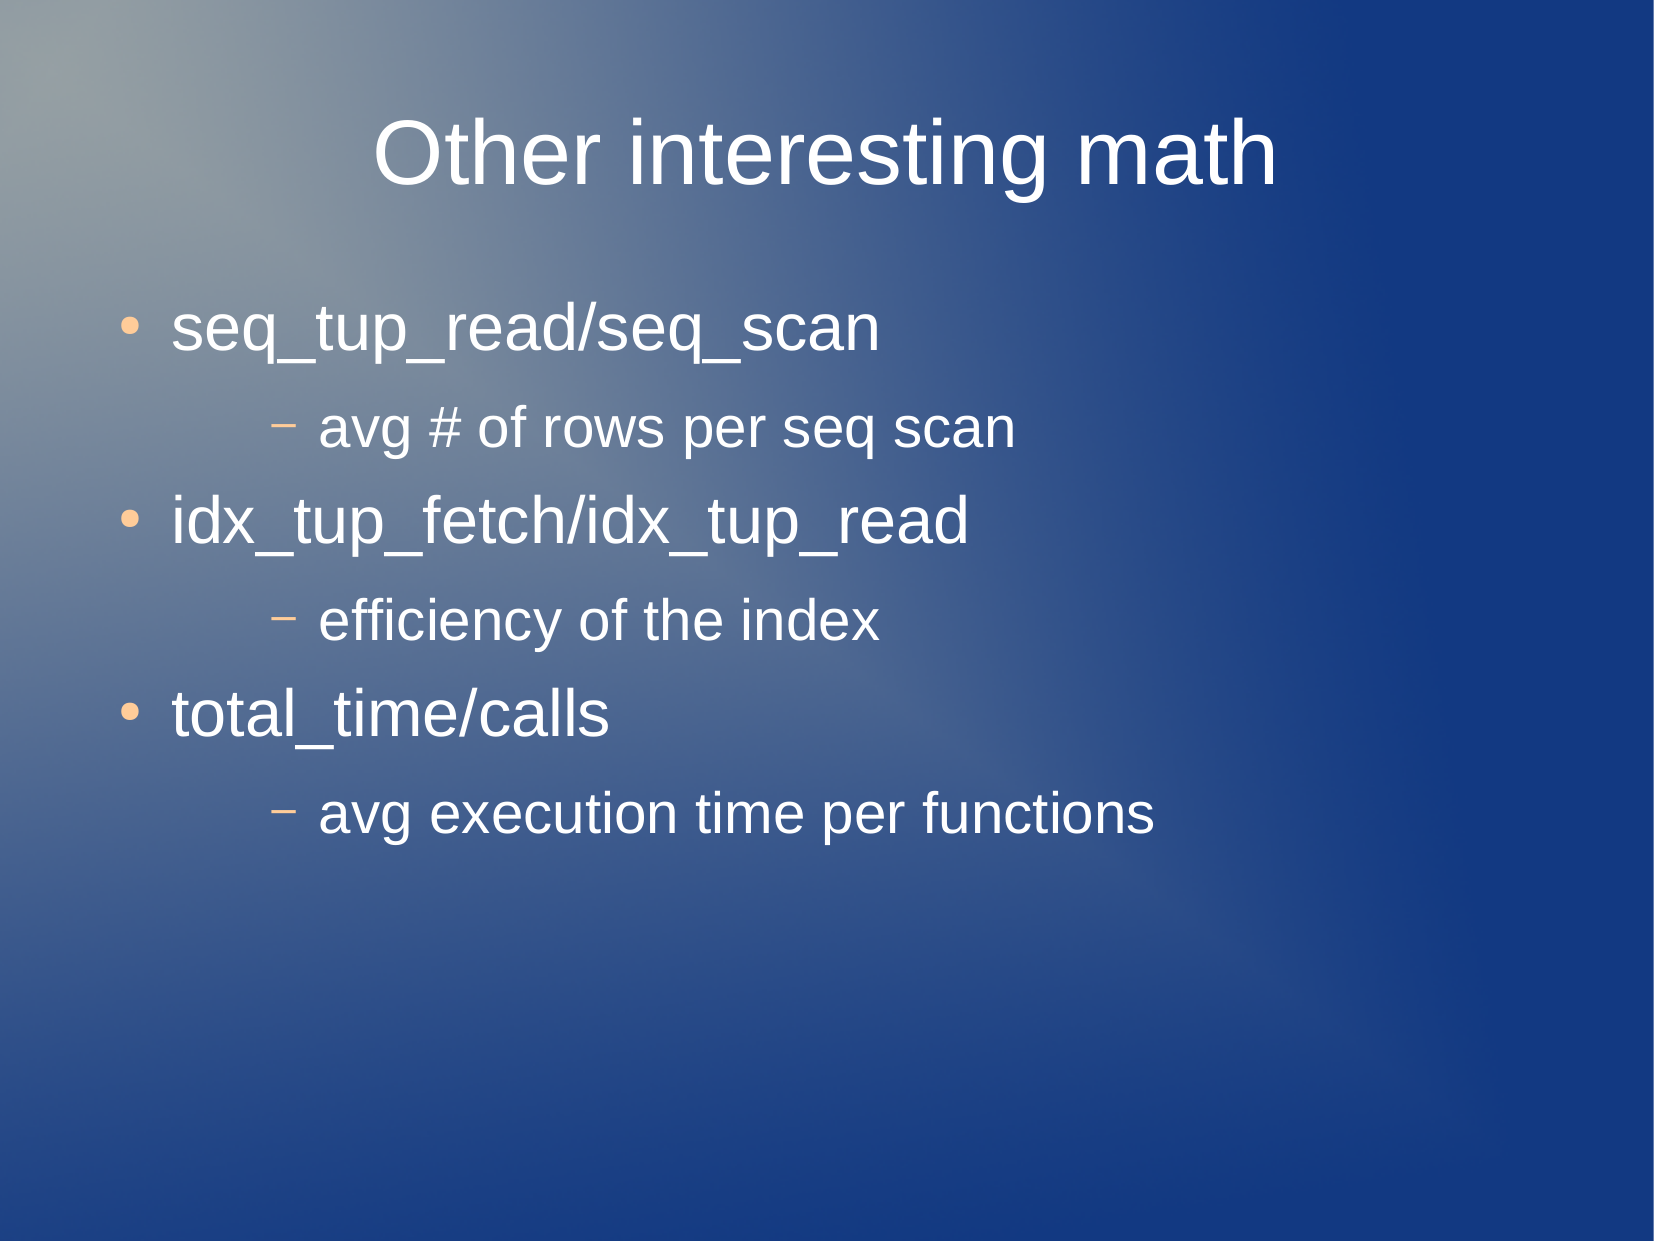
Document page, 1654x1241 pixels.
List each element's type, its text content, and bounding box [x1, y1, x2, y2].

list seq_tup_read/seq_scan avg # of rows per seq scan idx_tup_fetch/idx_tup_read efficiency of the index total_time/calls avg execution time per functions [82, 290, 1571, 1109]
picture [0, 0, 1654, 1241]
title Other interesting math [82, 49, 1571, 257]
